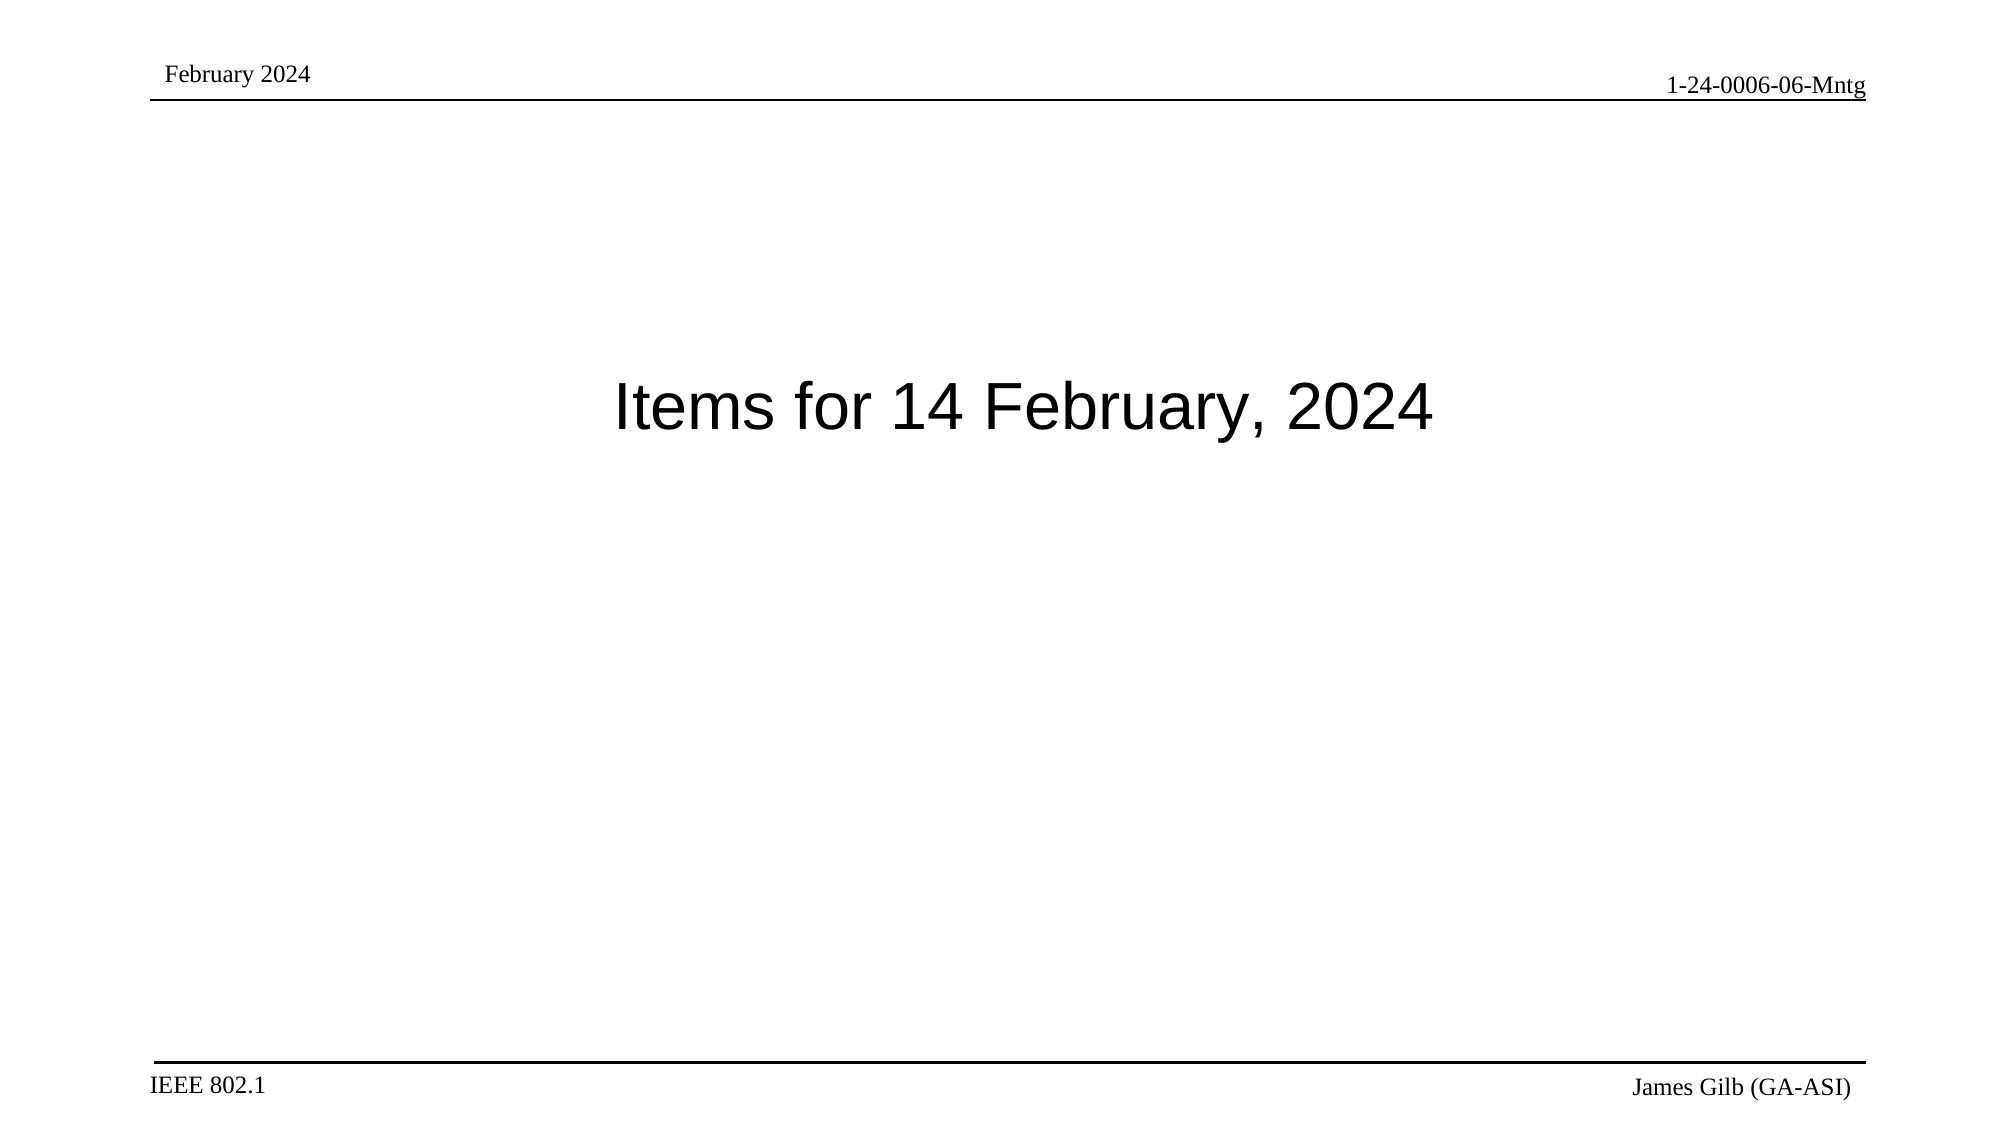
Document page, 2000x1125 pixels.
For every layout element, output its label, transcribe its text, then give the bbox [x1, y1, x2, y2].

subtitle Items for 14 February, 2024 [149, 112, 1900, 693]
